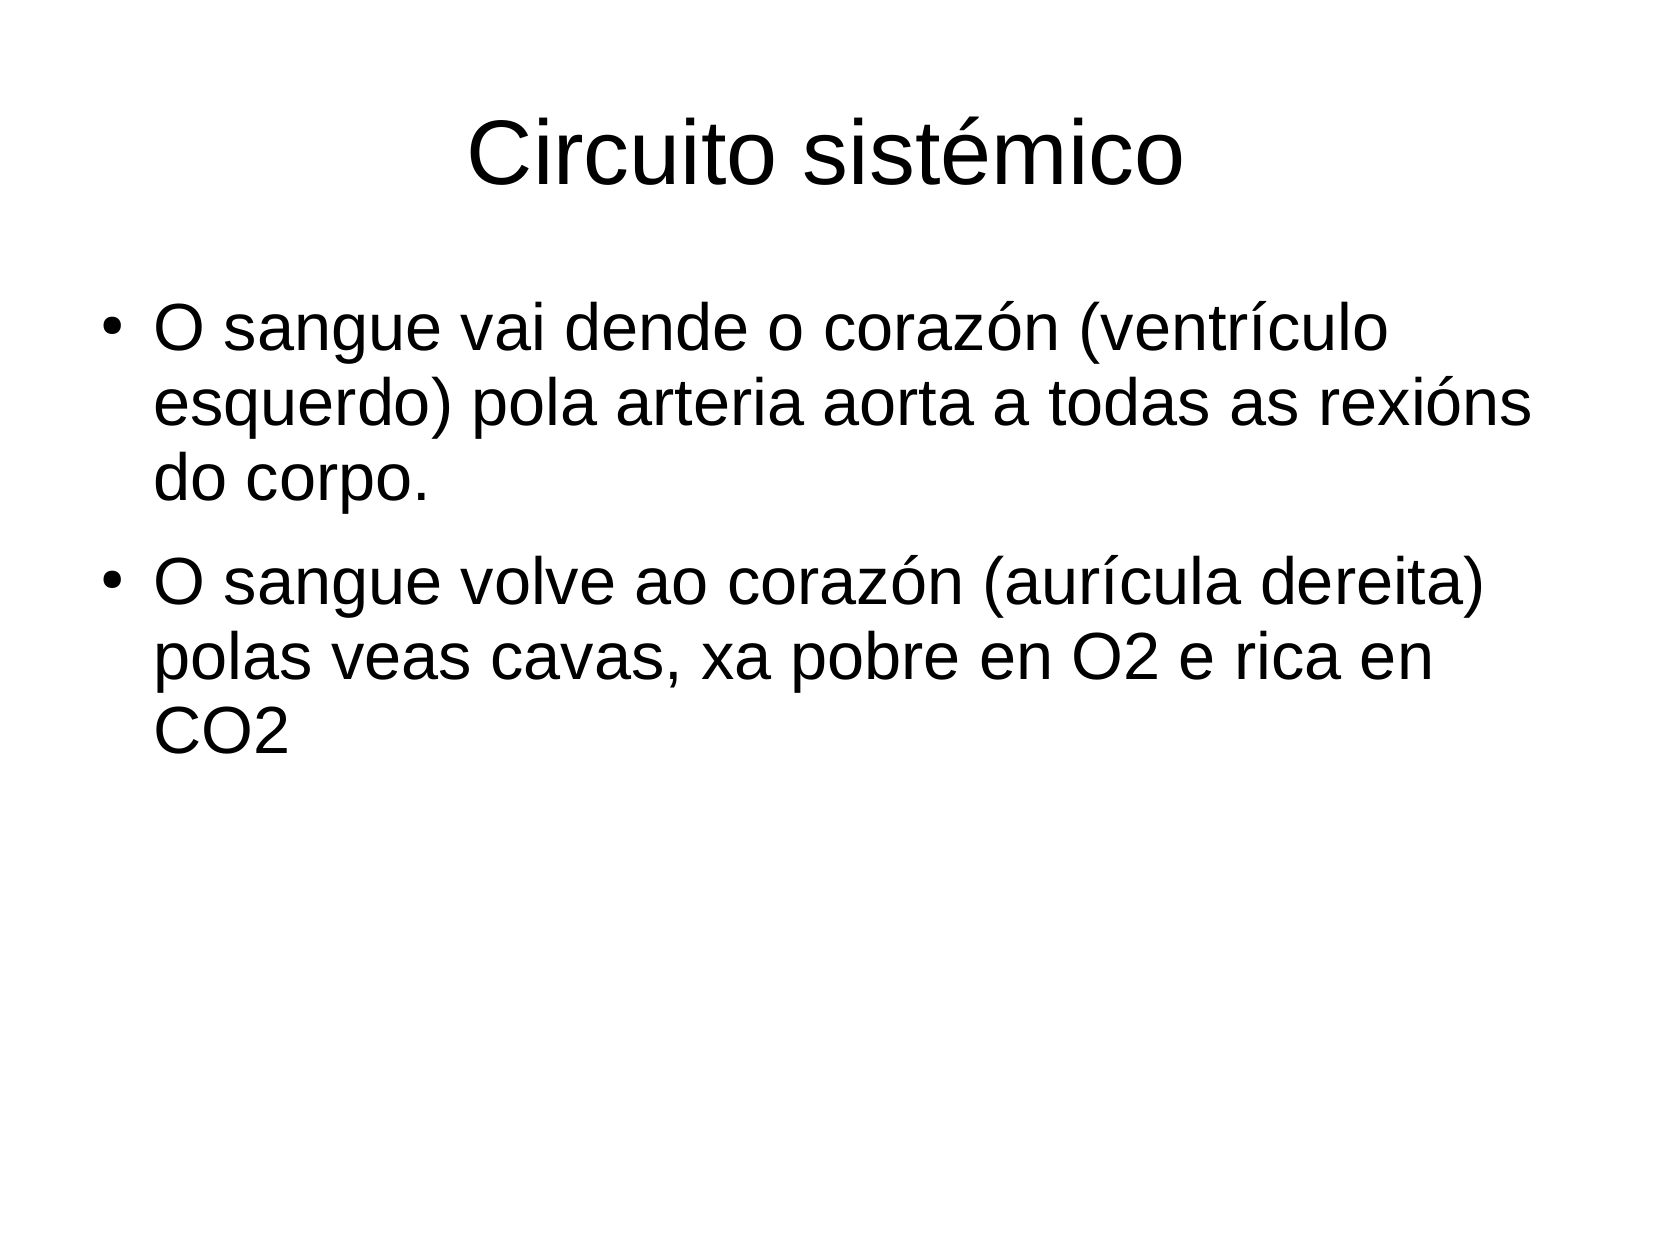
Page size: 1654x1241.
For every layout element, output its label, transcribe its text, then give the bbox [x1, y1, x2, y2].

list O sangue vai dende o corazón (ventrículo esquerdo) pola arteria aorta a todas as rexións do corpo. O sangue volve ao corazón (aurícula dereita) polas veas cavas, xa pobre en O2 e rica en CO2 [82, 290, 1571, 1010]
title Circuito sistémico [82, 49, 1571, 257]
